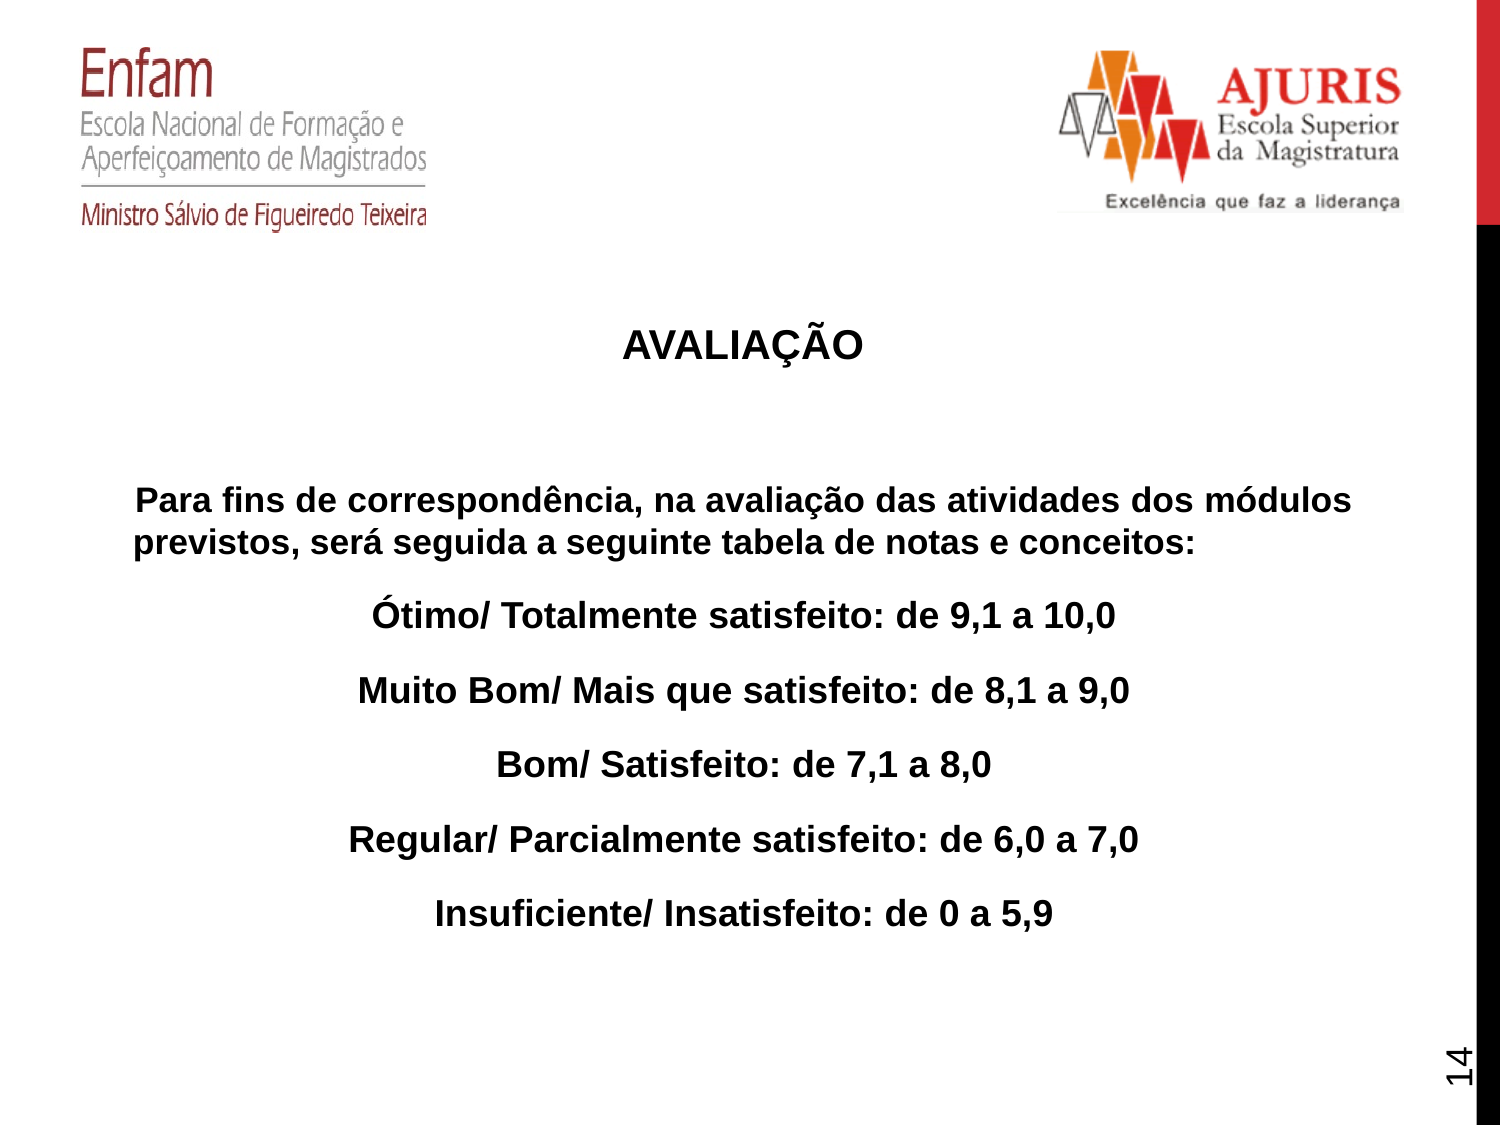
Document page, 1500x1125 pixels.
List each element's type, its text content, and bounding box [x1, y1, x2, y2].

picture [79, 47, 426, 233]
slide_number <número> [1427, 887, 1488, 1104]
list AVALIAÇÃO Para fins de correspondência, na avaliação das atividades dos módulos previstos, será seguida a seguinte tabela de notas e conceitos: Ótimo/ Totalmente satisfeito: de 9,1 a 10,0 Muito Bom/ Mais que satisfeito: de 8,1 a 9,0 Bom/ Satisfeito: de 7,1 a 8,0 Regular/ Parcialmente satisfeito: de 6,0 a 7,0 Insuficiente/ Insatisfeito: de 0 a 5,9 [118, 310, 1369, 1028]
picture [1057, 49, 1404, 213]
